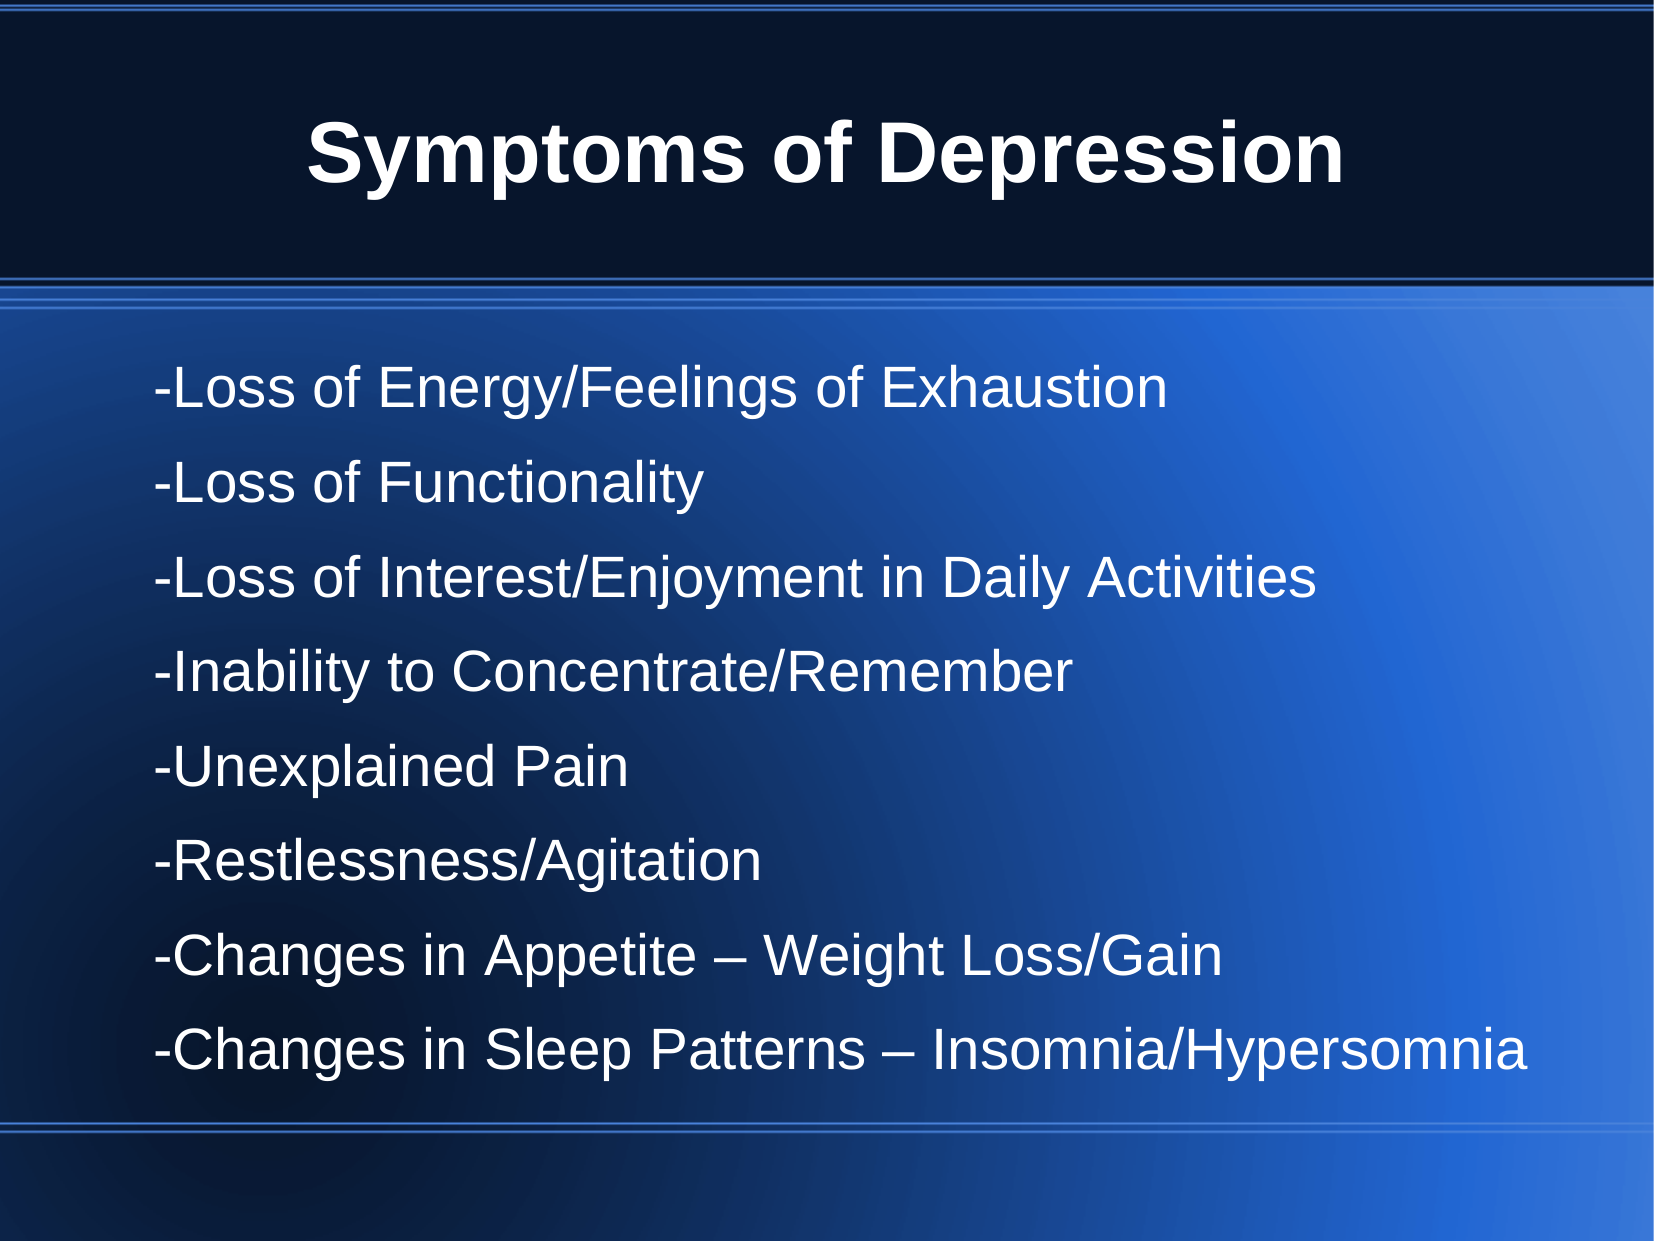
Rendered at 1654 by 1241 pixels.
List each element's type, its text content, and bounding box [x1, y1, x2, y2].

list -Loss of Energy/Feelings of Exhaustion -Loss of Functionality -Loss of Interest/Enjoyment in Daily Activities -Inability to Concentrate/Remember -Unexplained Pain -Restlessness/Agitation -Changes in Appetite – Weight Loss/Gain -Changes in Sleep Patterns – Insomnia/Hypersomnia [82, 355, 1571, 1161]
picture [0, 0, 1654, 1241]
title Symptoms of Depression [82, 49, 1571, 257]
